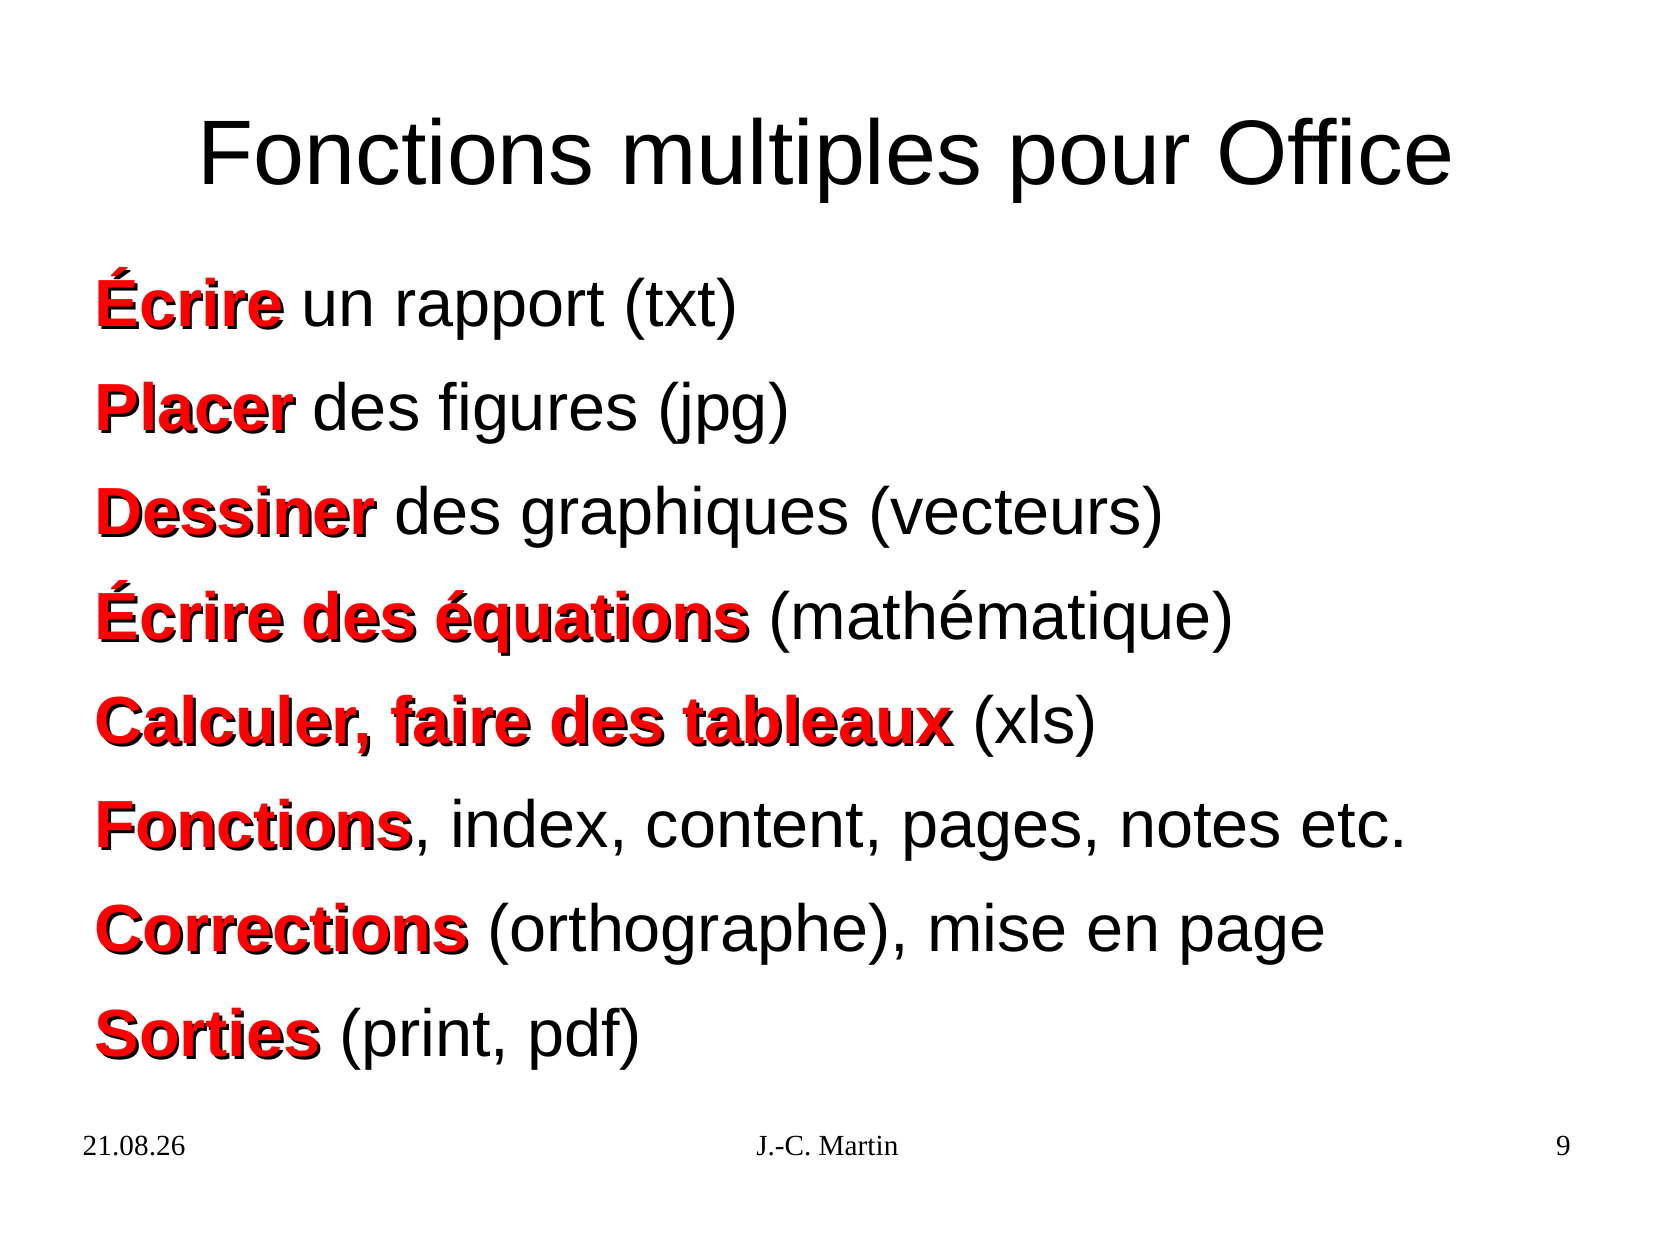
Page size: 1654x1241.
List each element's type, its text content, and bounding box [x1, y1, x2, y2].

list Écrire un rapport (txt) Placer des figures (jpg) Dessiner des graphiques (vecteurs) Écrire des équations (mathématique) Calculer, faire des tableaux (xls) Fonctions, index, content, pages, notes etc. Corrections (orthographe), mise en page Sorties (print, pdf) [76, 265, 1565, 1093]
title Fonctions multiples pour Office [82, 49, 1571, 257]
